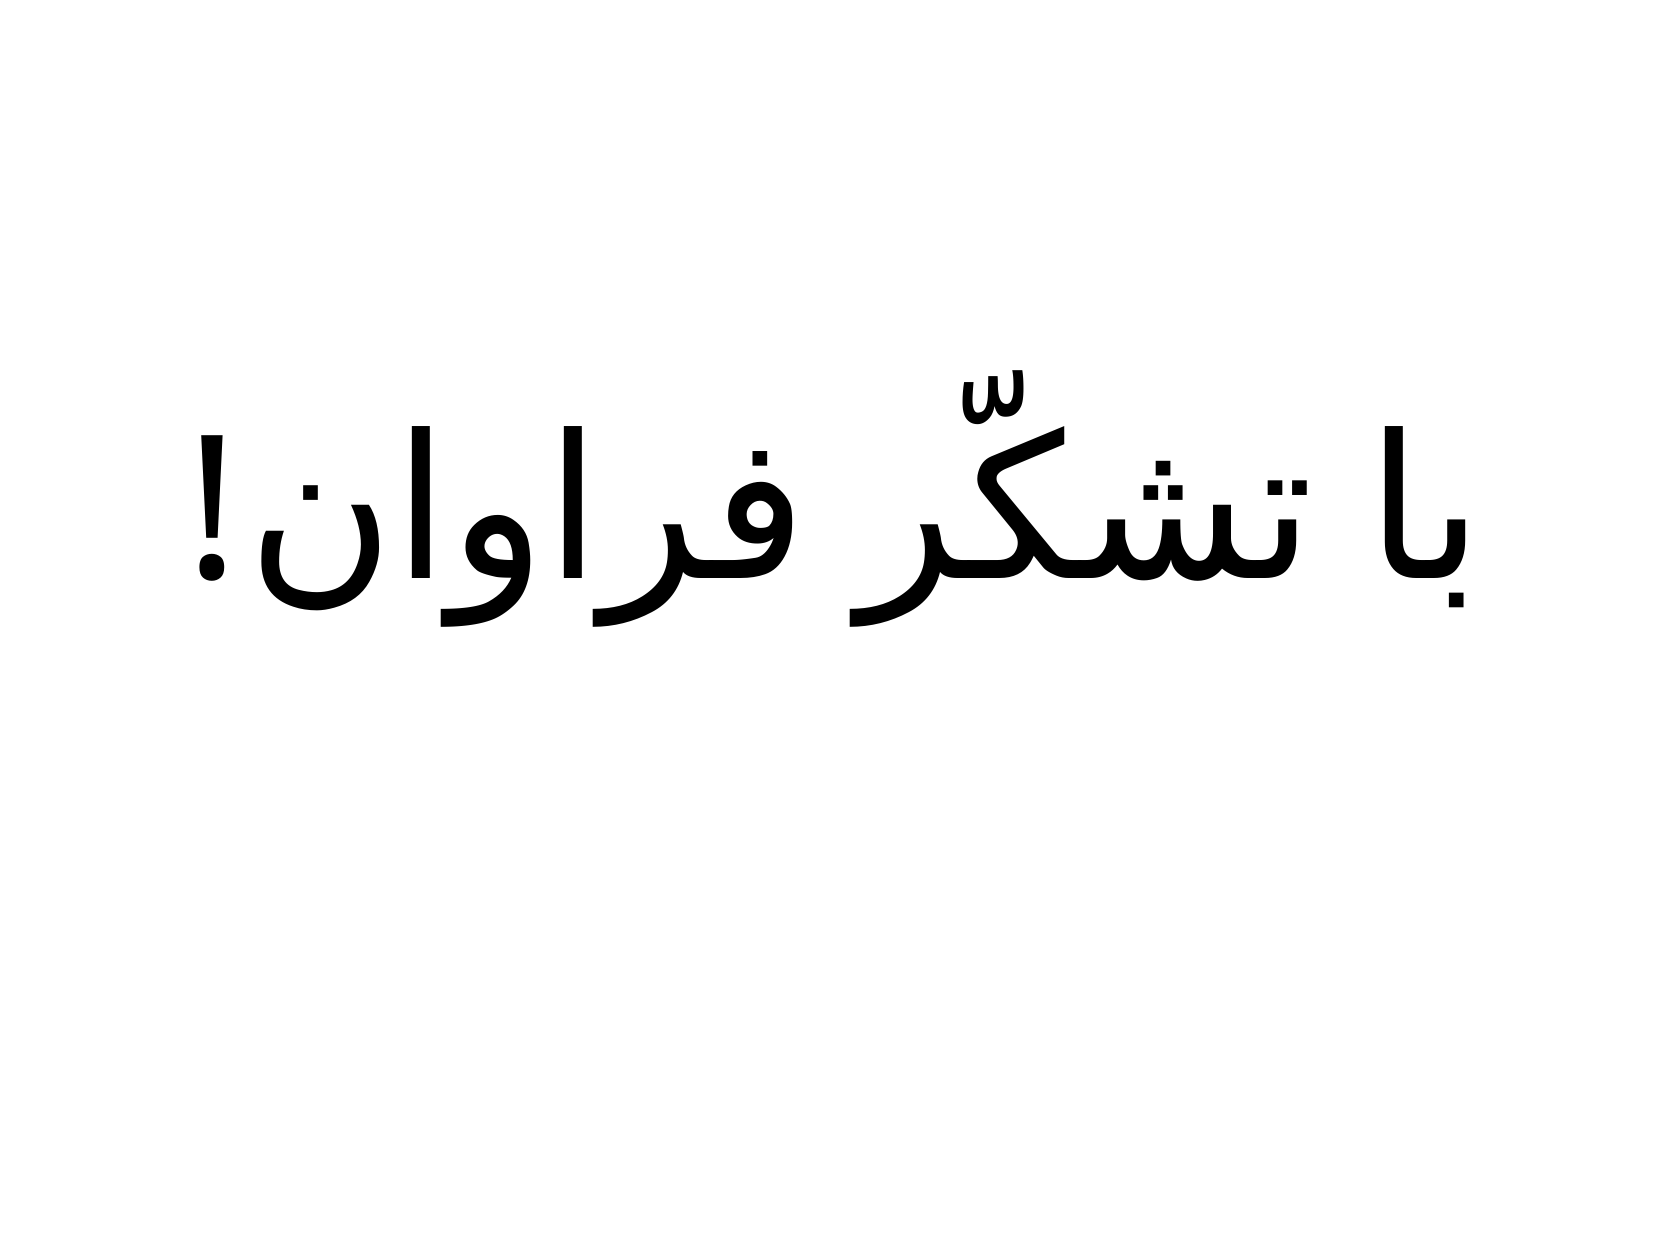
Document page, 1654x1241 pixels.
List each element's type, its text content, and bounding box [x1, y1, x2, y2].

subtitle با تشکّر فراوان! [82, 49, 1571, 1010]
